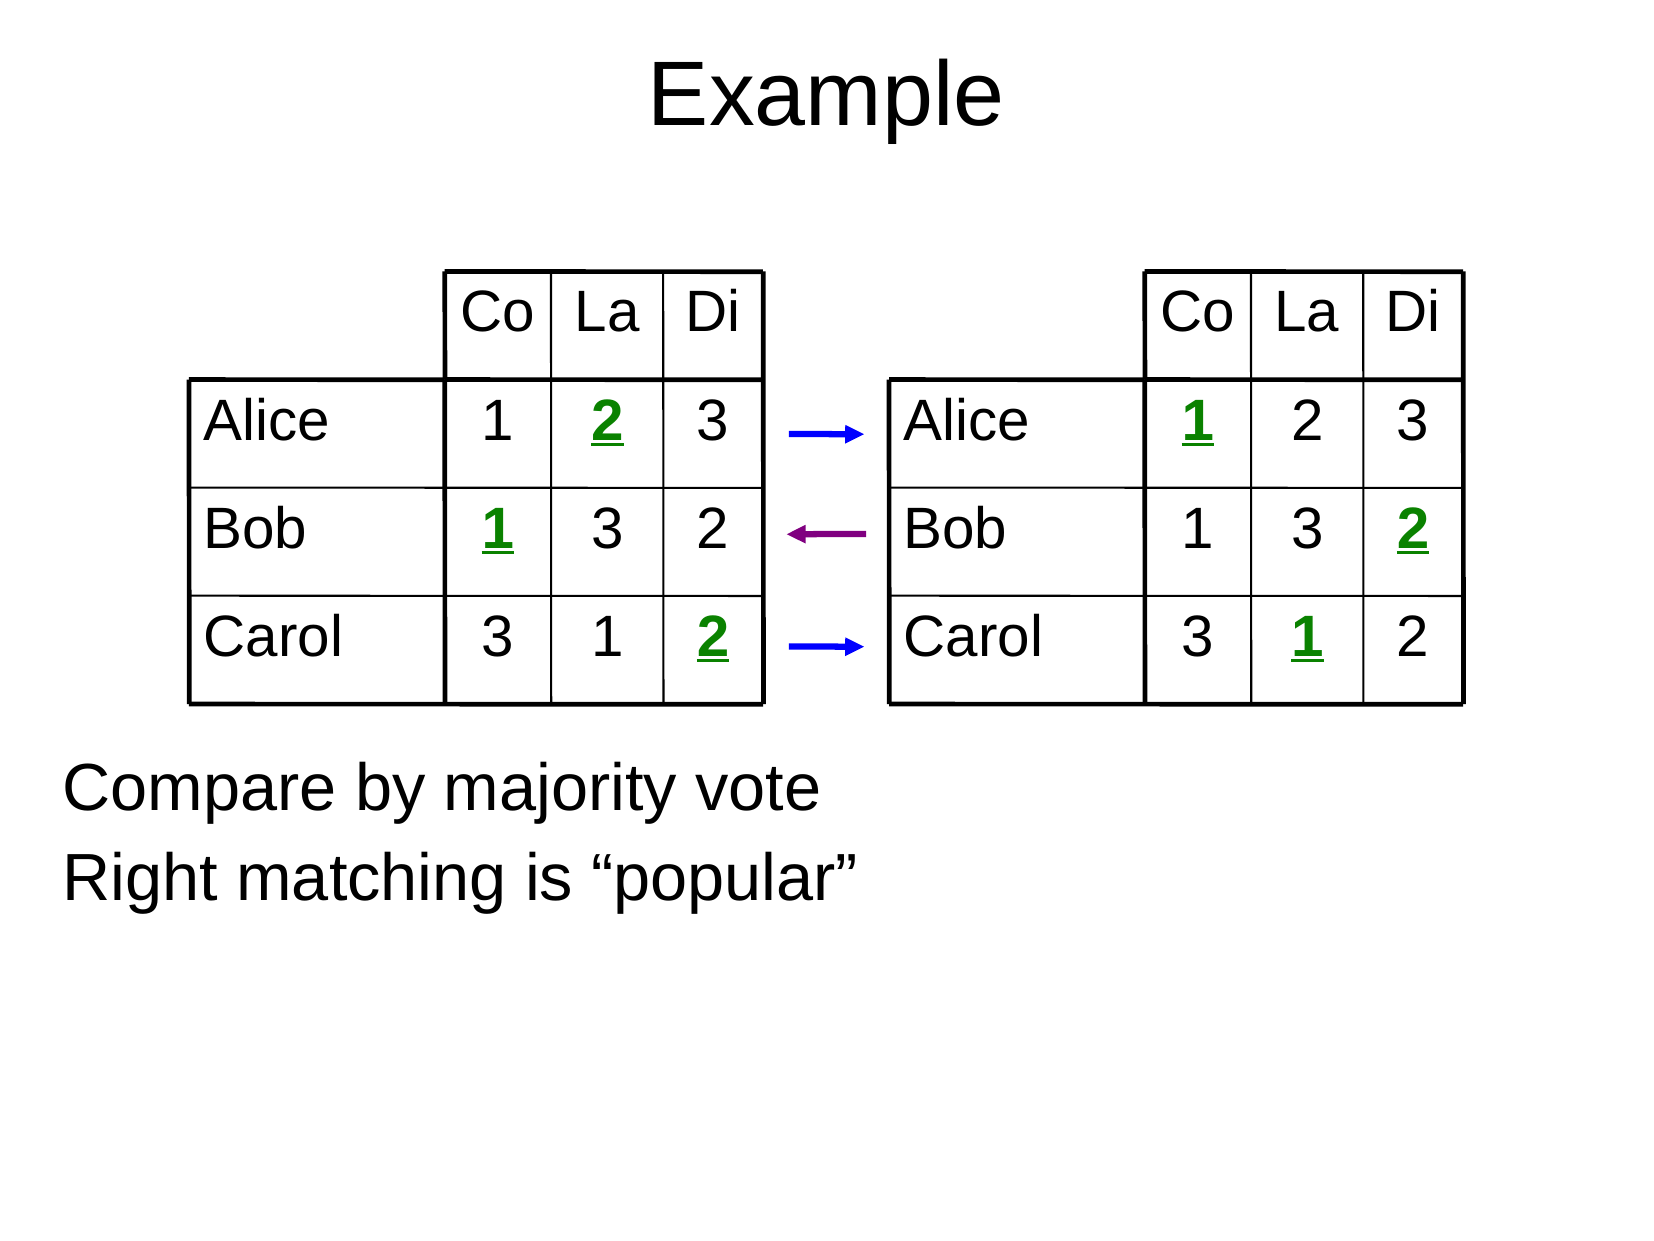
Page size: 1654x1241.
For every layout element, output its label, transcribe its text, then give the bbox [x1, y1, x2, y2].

text_box 2 [553, 382, 662, 486]
text_box Bob [192, 489, 442, 594]
text_box La [553, 274, 662, 377]
text_box 1 [1148, 382, 1250, 486]
text_box La [1253, 274, 1362, 377]
text_box Carol [192, 597, 442, 701]
text_box 3 [448, 597, 550, 701]
text_box 1 [553, 597, 662, 701]
text_box 2 [1253, 382, 1362, 486]
text_box Di [665, 274, 760, 377]
text_box 3 [1365, 383, 1461, 486]
text_box 3 [553, 489, 662, 594]
text_box Co [448, 274, 550, 377]
text_box 1 [448, 489, 550, 594]
title Example [0, 7, 1654, 181]
text_box 2 [1365, 489, 1461, 594]
text_box 1 [448, 382, 550, 486]
text_box Alice [192, 382, 442, 486]
text_box Di [1365, 274, 1460, 377]
text_box 1 [1253, 597, 1362, 701]
text_box 2 [665, 489, 761, 594]
text_box Bob [892, 489, 1142, 594]
text_box 3 [1148, 597, 1250, 701]
list Compare by majority vote Right matching is “popular” [45, 750, 1609, 1241]
text_box Co [1148, 274, 1250, 377]
text_box 3 [665, 383, 761, 486]
text_box 3 [1253, 489, 1362, 594]
text_box 2 [1365, 597, 1461, 701]
text_box Carol [892, 597, 1142, 701]
text_box Alice [892, 382, 1142, 486]
text_box 2 [665, 597, 761, 701]
text_box 1 [1148, 489, 1250, 594]
